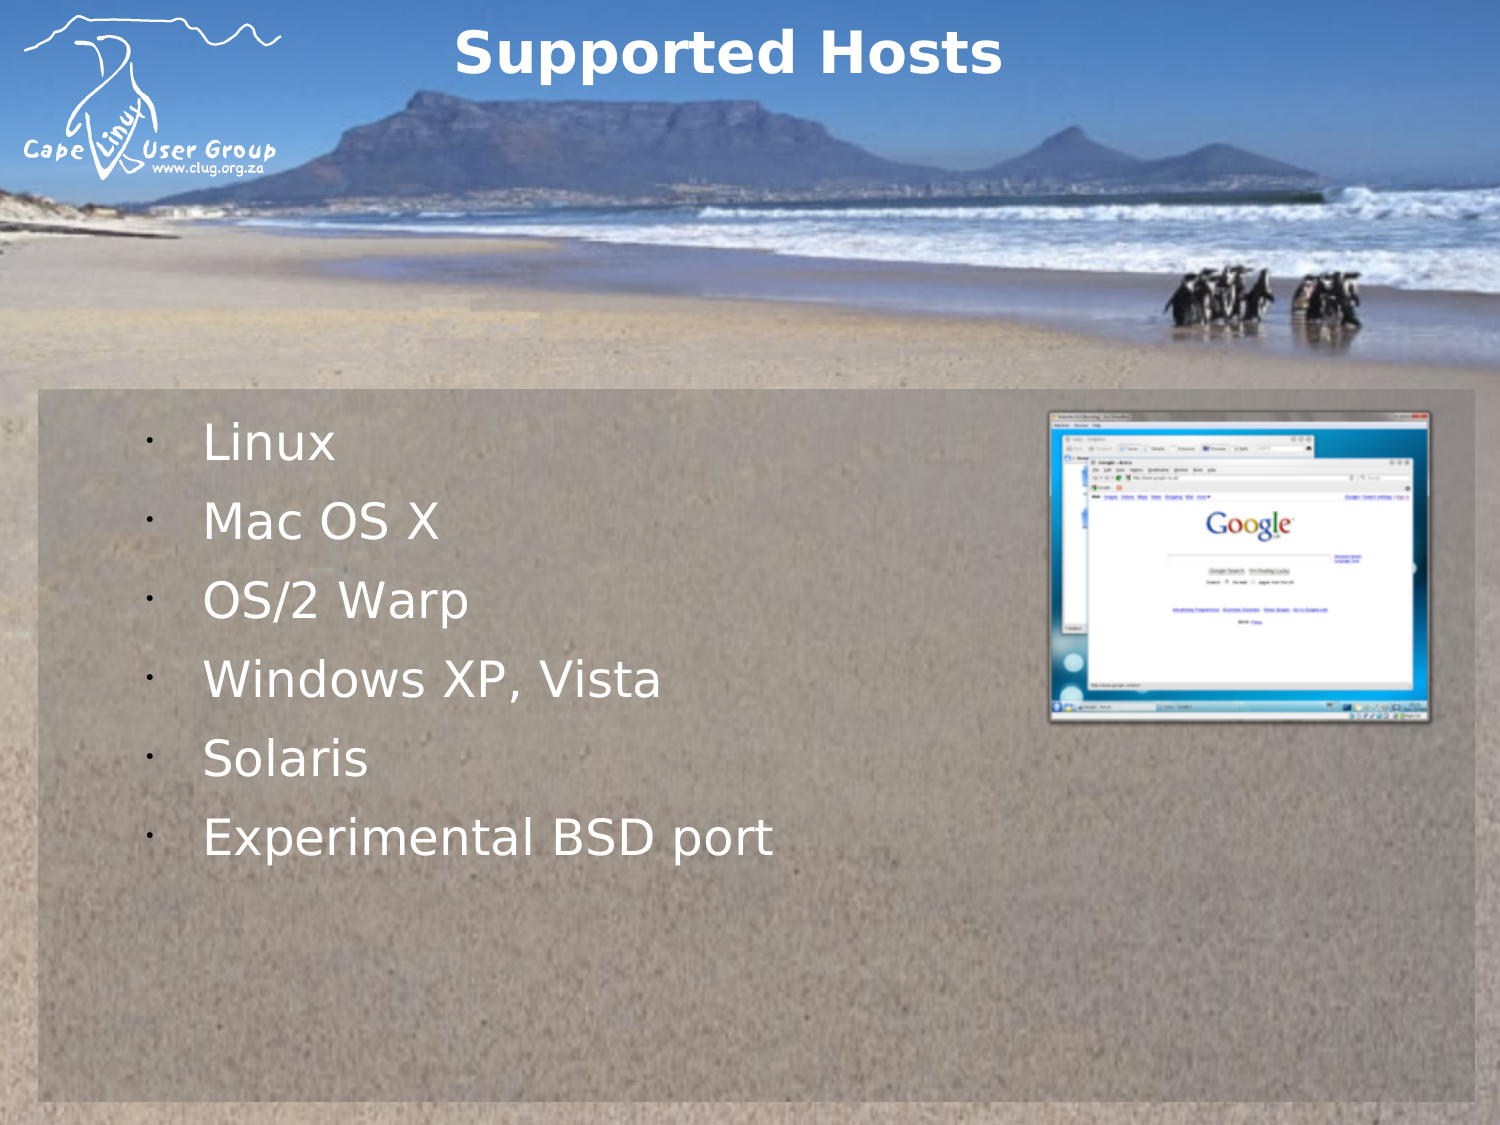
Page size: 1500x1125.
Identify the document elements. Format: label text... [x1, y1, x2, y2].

list Linux Mac OS X OS/2 Warp Windows XP, Vista Solaris Experimental BSD port [89, 409, 1435, 1030]
title Supported Hosts [453, 15, 1500, 88]
picture [0, 0, 1500, 1125]
